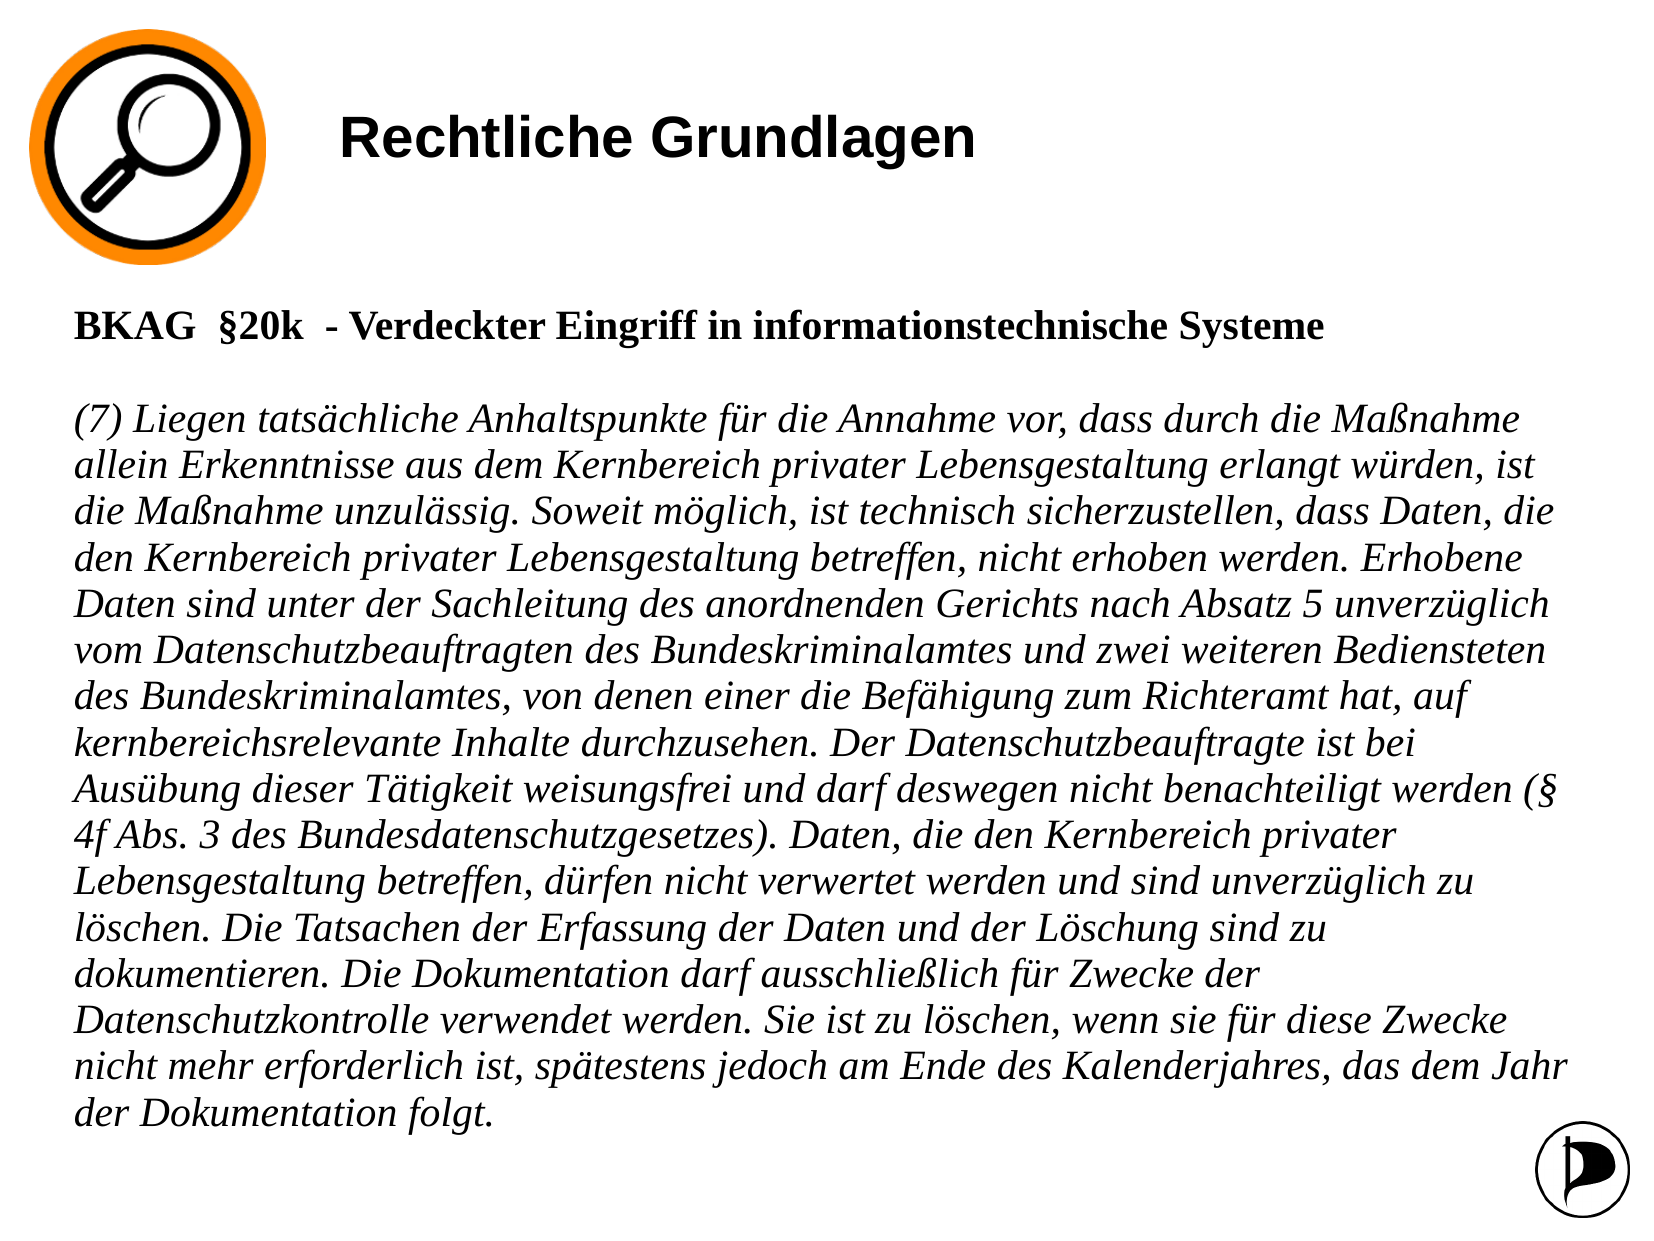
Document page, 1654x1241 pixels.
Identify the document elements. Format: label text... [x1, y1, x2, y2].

text_box Rechtliche Grundlagen [324, 97, 1654, 178]
text_box BKAG §20k - Verdeckter Eingriff in informationstechnische Systeme (7) Liegen tatsächliche Anhaltspunkte für die Annahme vor, dass durch die Maßnahme allein Erkenntnisse aus dem Kernbereich privater Lebensgestaltung erlangt würden, ist die Maßnahme unzulässig. Soweit möglich, ist technisch sicherzustellen, dass Daten, die den Kernbereich privater Lebensgestaltung betreffen, nicht erhoben werden. Erhobene Daten sind unter der Sachleitung des anordnenden Gerichts nach Absatz 5 unverzüglich vom Datenschutzbeauftragten des Bundeskriminalamtes und zwei weiteren Bediensteten des Bundeskriminalamtes, von denen einer die Befähigung zum Richteramt hat, auf kernbereichsrelevante Inhalte durchzusehen. Der Datenschutzbeauftragte ist bei Ausübung dieser Tätigkeit weisungsfrei und darf deswegen nicht benachteiligt werden (§ 4f Abs. 3 des Bundesdatenschutzgesetzes). Daten, die den Kernbereich privater Lebensgestaltung betreffen, dürfen nicht verwertet werden und sind unverzüglich zu löschen. Die Tatsachen der Erfassung der Daten und der Löschung sind zu dokumentieren. Die Dokumentation darf ausschließlich für Zwecke der Datenschutzkontrolle verwendet werden. Sie ist zu löschen, wenn sie für diese Zwecke nicht mehr erforderlich ist, spätestens jedoch am Ende des Kalenderjahres, das dem Jahr der Dokumentation folgt. [59, 295, 1595, 1235]
picture [29, 29, 266, 265]
picture [1595, 1121, 1630, 1218]
